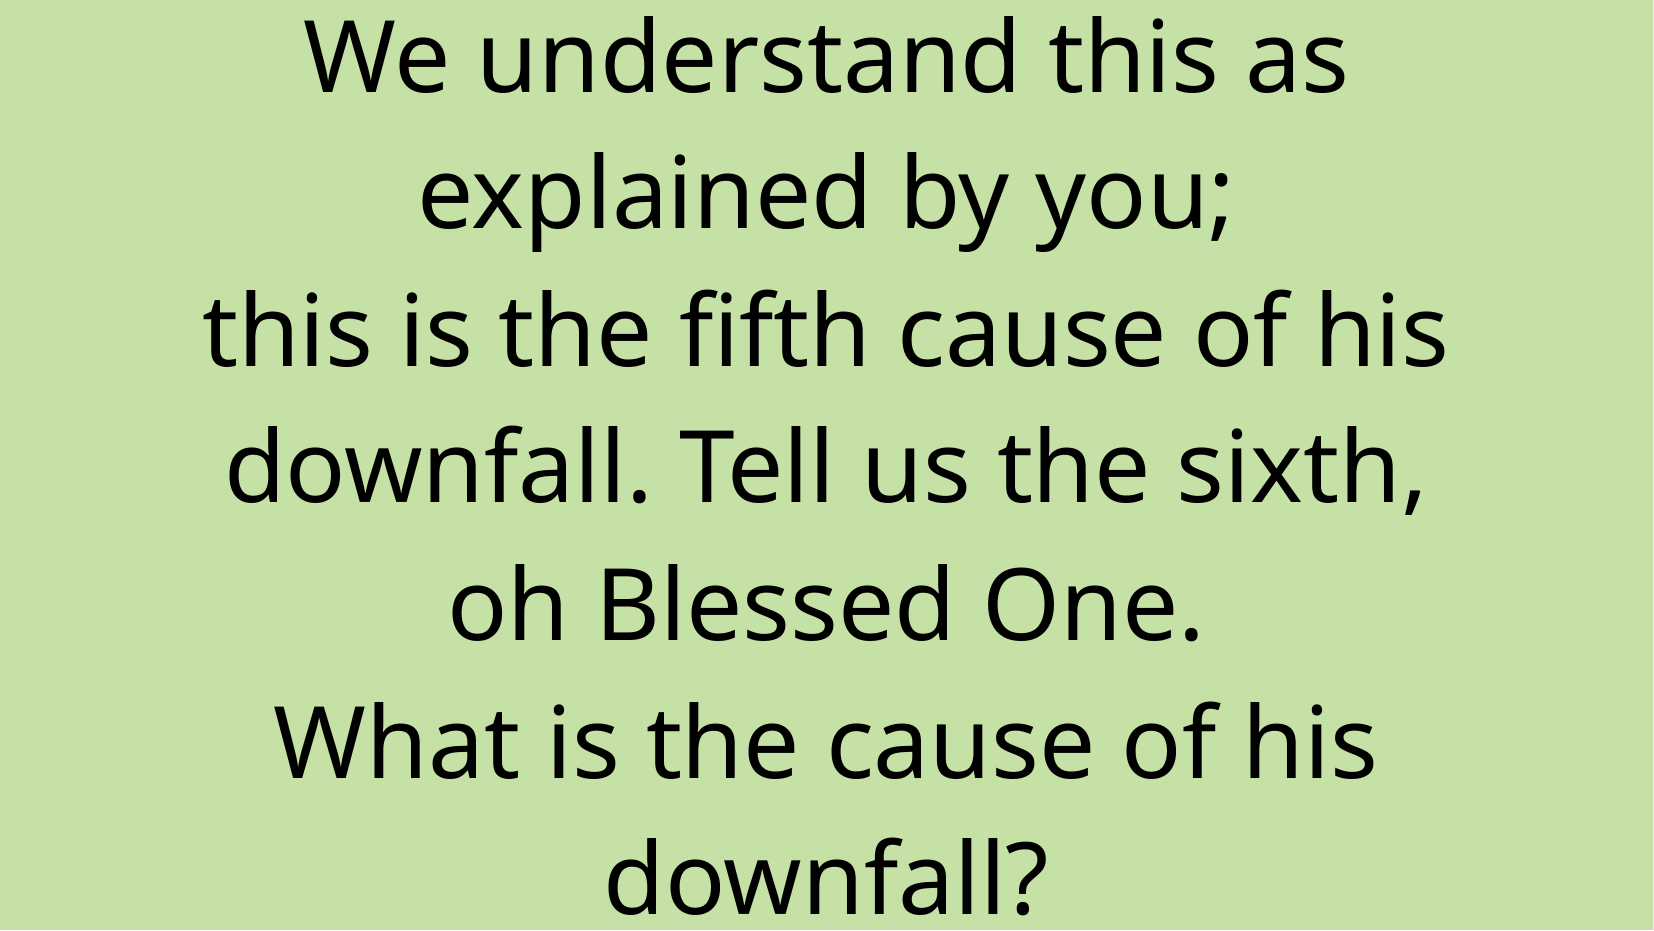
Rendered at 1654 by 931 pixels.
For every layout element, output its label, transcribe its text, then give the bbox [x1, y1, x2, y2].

subtitle We understand this as explained by you; this is the fifth cause of his downfall. Tell us the sixth, oh Blessed One. What is the cause of his downfall? [82, 0, 1571, 931]
